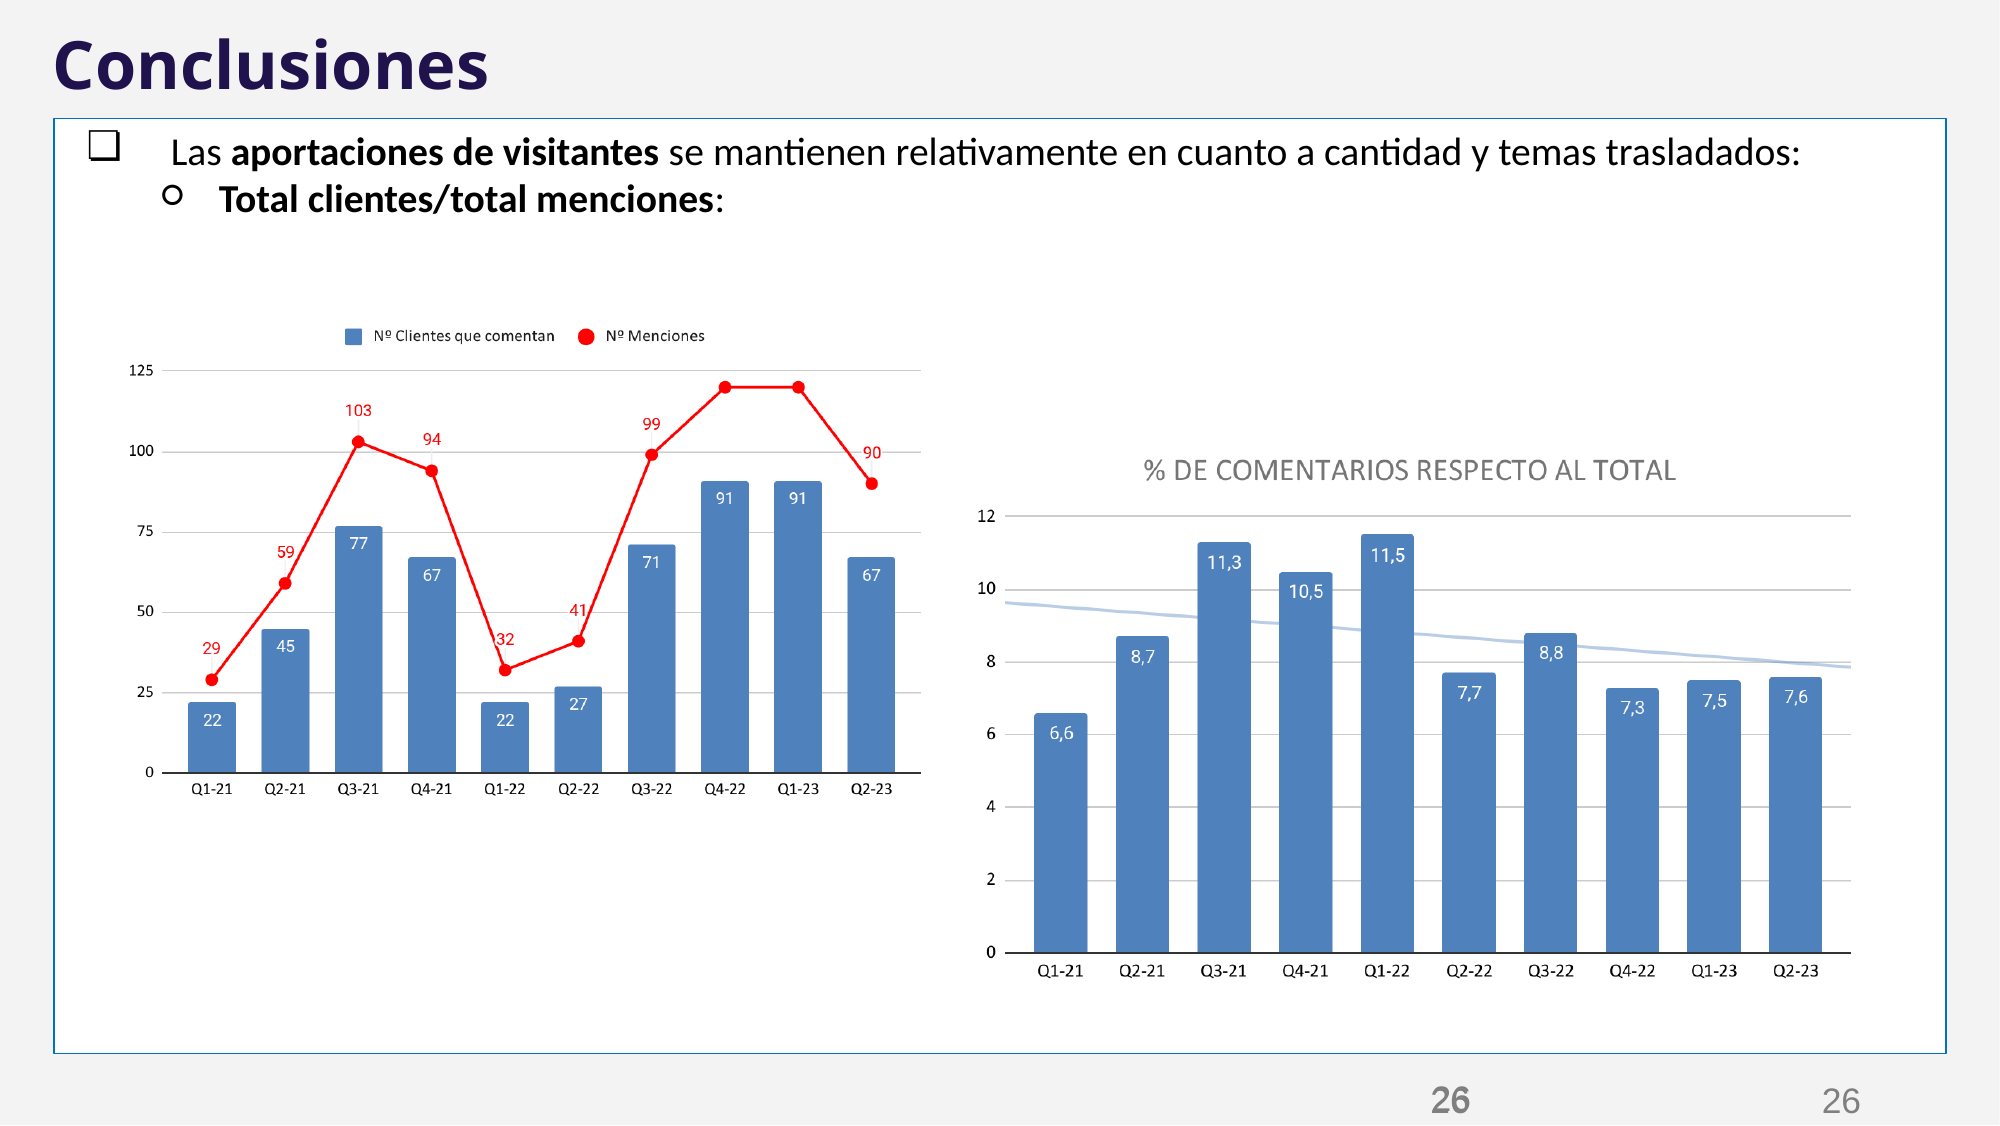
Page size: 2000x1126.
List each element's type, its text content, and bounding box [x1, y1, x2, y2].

text_box Conclusiones [52, 0, 1945, 126]
text_box Las aportaciones de visitantes se mantienen relativamente en cuanto a cantidad y temas trasladados: Total clientes/total menciones: [53, 118, 1947, 1054]
text_box <number> [1412, 1069, 1880, 1126]
picture [102, 302, 1880, 1010]
